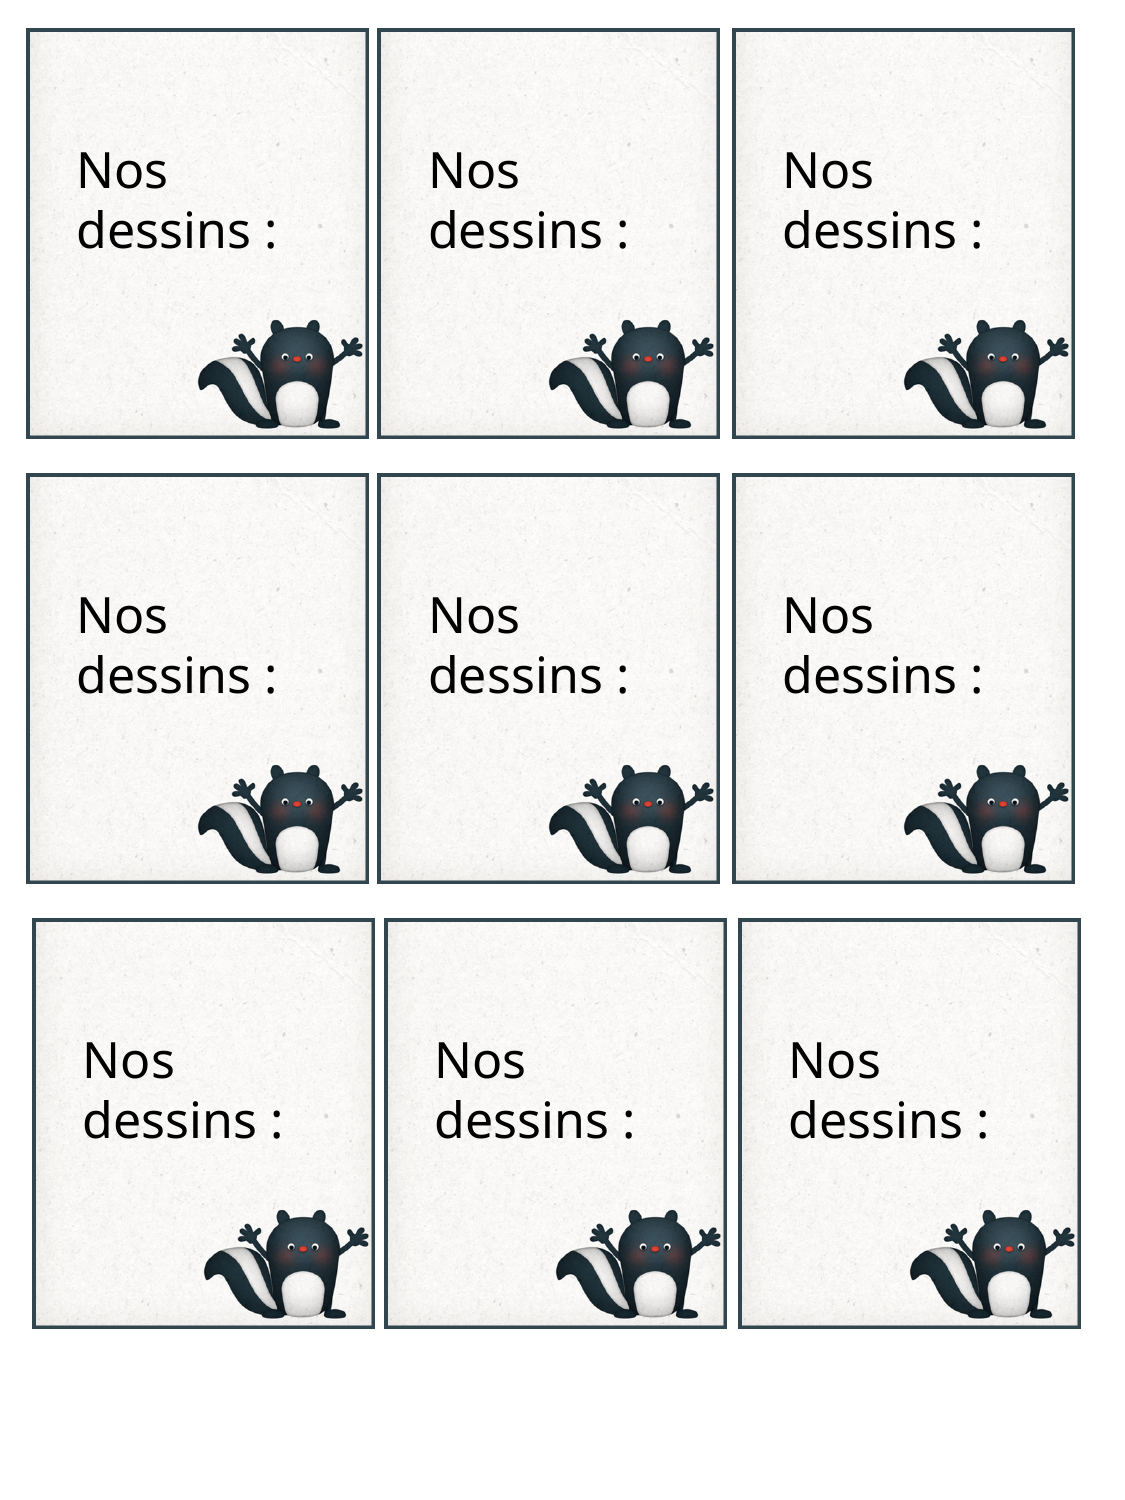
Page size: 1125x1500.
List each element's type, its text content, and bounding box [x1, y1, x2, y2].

picture [732, 473, 1075, 884]
text_box Nos dessins : [407, 1021, 651, 1156]
text_box Nos dessins : [400, 131, 645, 266]
picture [732, 28, 1075, 439]
text_box Nos dessins : [400, 576, 645, 711]
picture [377, 28, 720, 439]
picture [738, 918, 1081, 1329]
picture [377, 473, 720, 884]
picture [26, 28, 369, 439]
text_box Nos dessins : [755, 131, 999, 266]
text_box Nos dessins : [55, 1021, 299, 1156]
picture [26, 473, 369, 884]
picture [32, 918, 375, 1329]
picture [384, 918, 727, 1329]
text_box Nos dessins : [761, 1021, 1005, 1156]
text_box Nos dessins : [48, 576, 293, 711]
text_box Nos dessins : [48, 131, 293, 266]
text_box Nos dessins : [755, 576, 999, 711]
